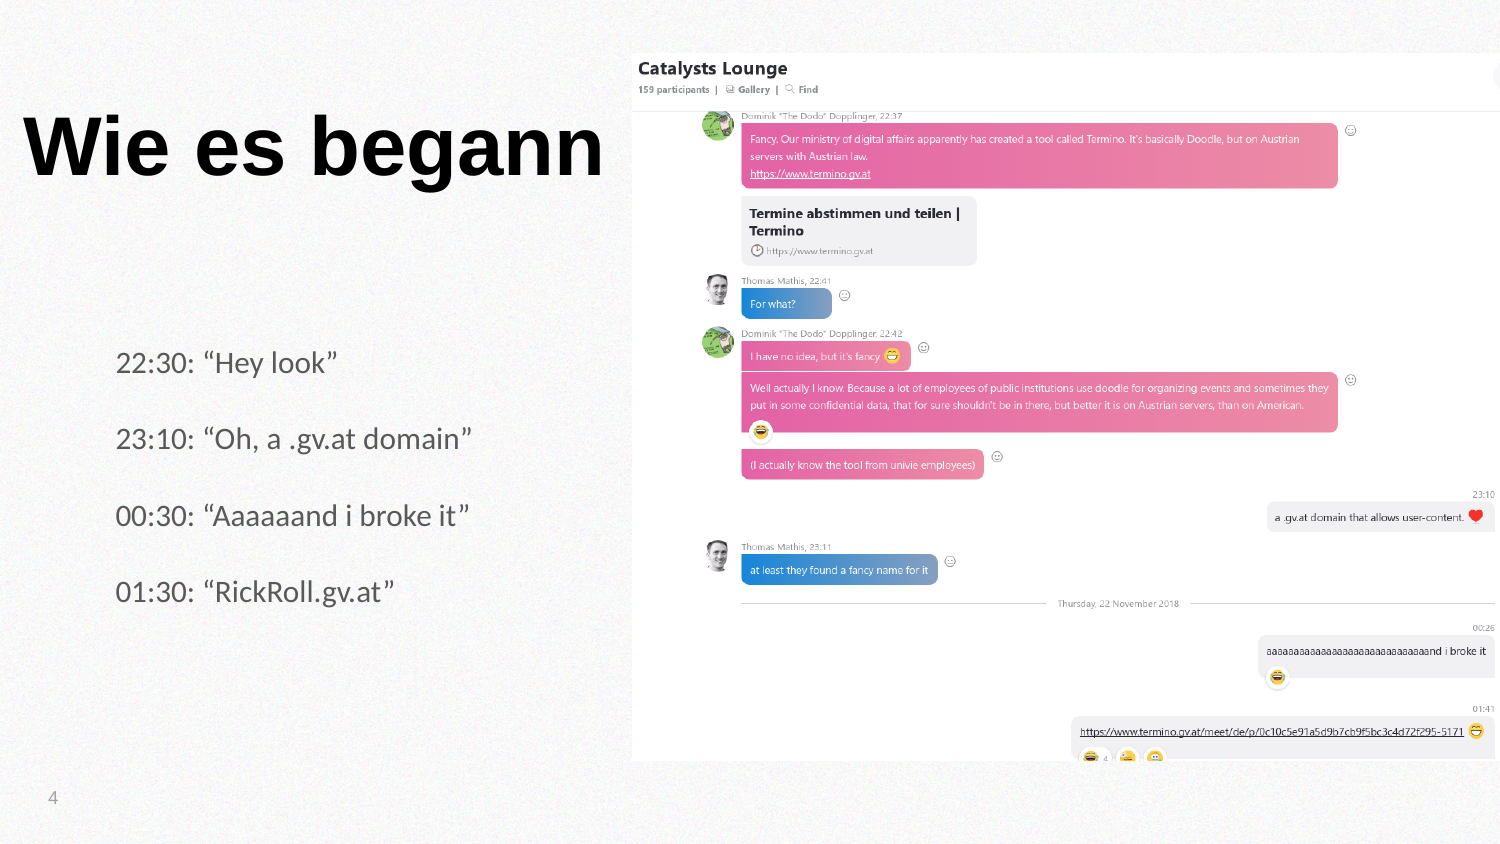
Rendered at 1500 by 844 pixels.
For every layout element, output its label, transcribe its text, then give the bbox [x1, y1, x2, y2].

picture [0, 0, 1500, 844]
slide_number <number> [33, 764, 126, 830]
subtitle [189, 127, 632, 179]
title Wie es begann [0, 90, 632, 204]
list 22:30: “Hey look” 23:10: “Oh, a .gv.at domain” 00:30: “Aaaaaand i broke it” 01:30: “RickRoll.gv.at” [100, 321, 632, 753]
